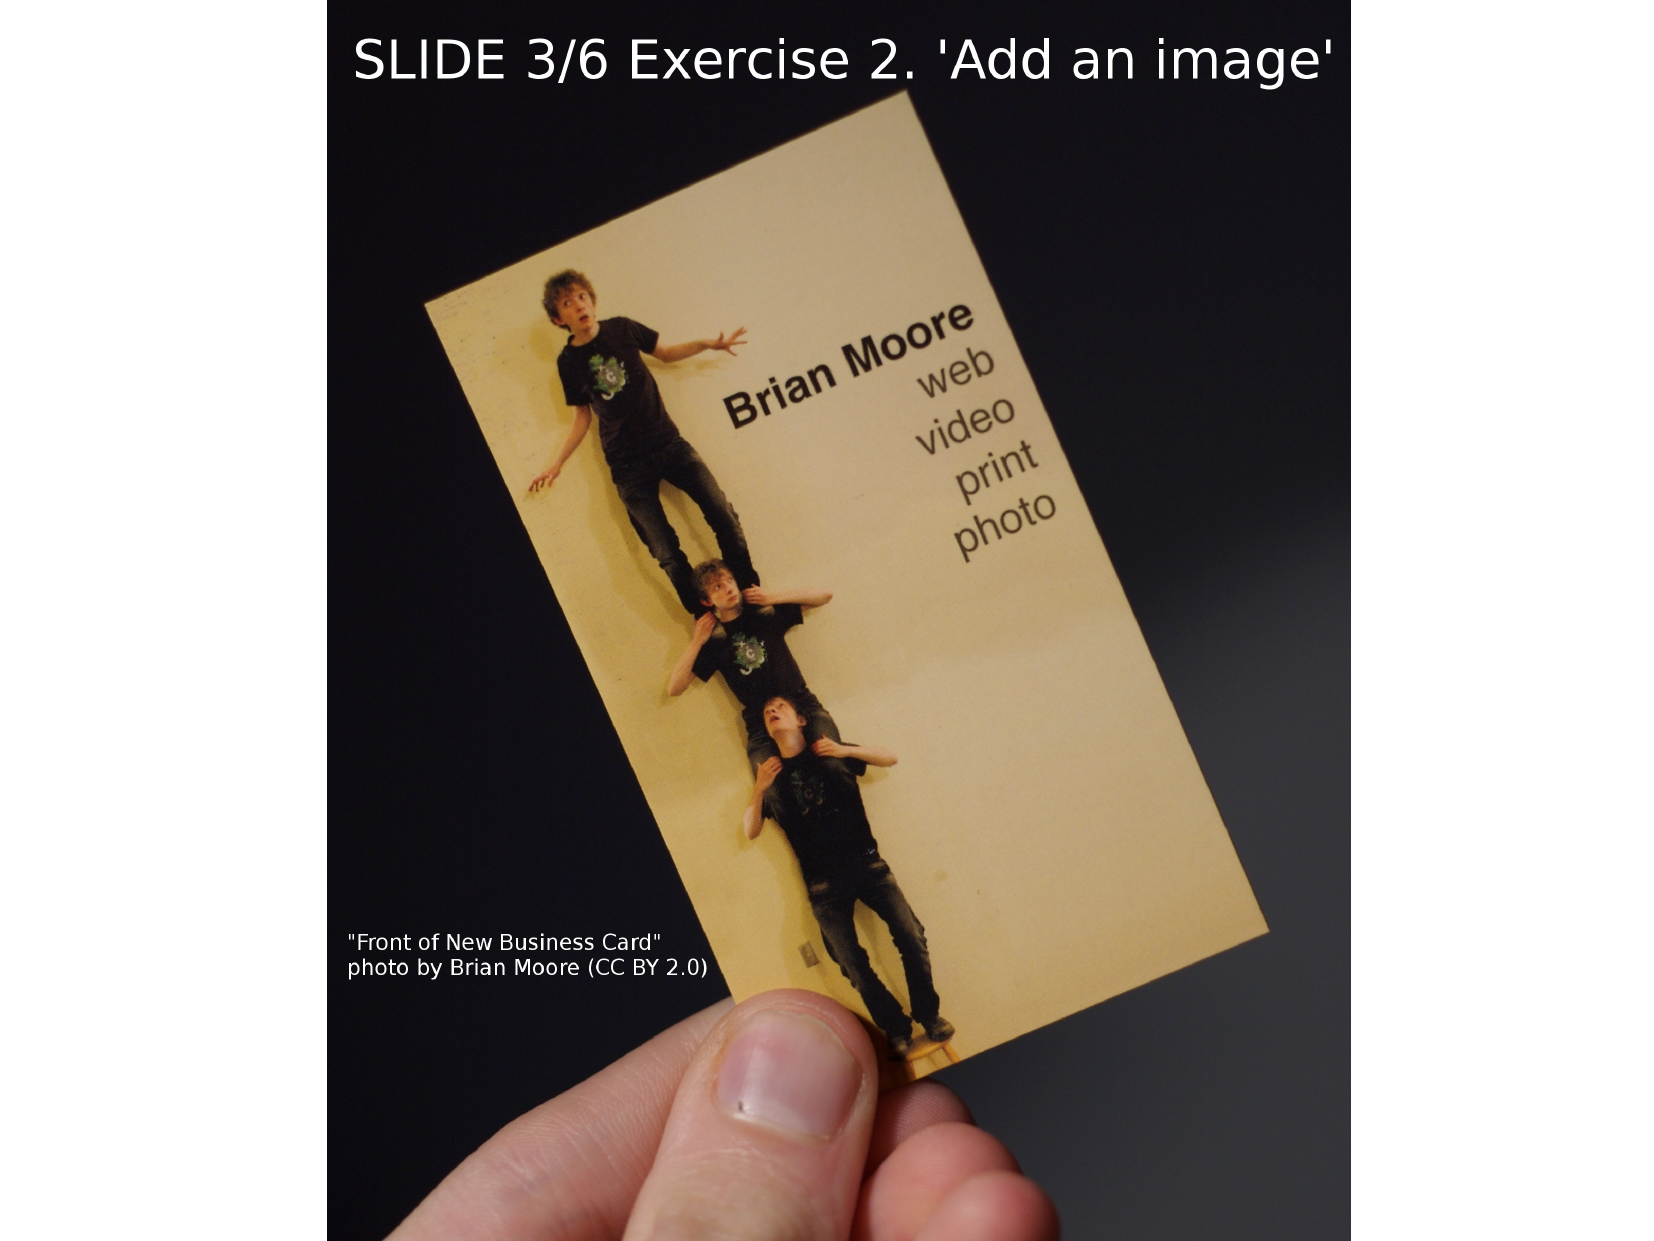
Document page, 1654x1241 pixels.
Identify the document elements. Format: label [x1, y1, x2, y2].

picture [327, 0, 1351, 1241]
